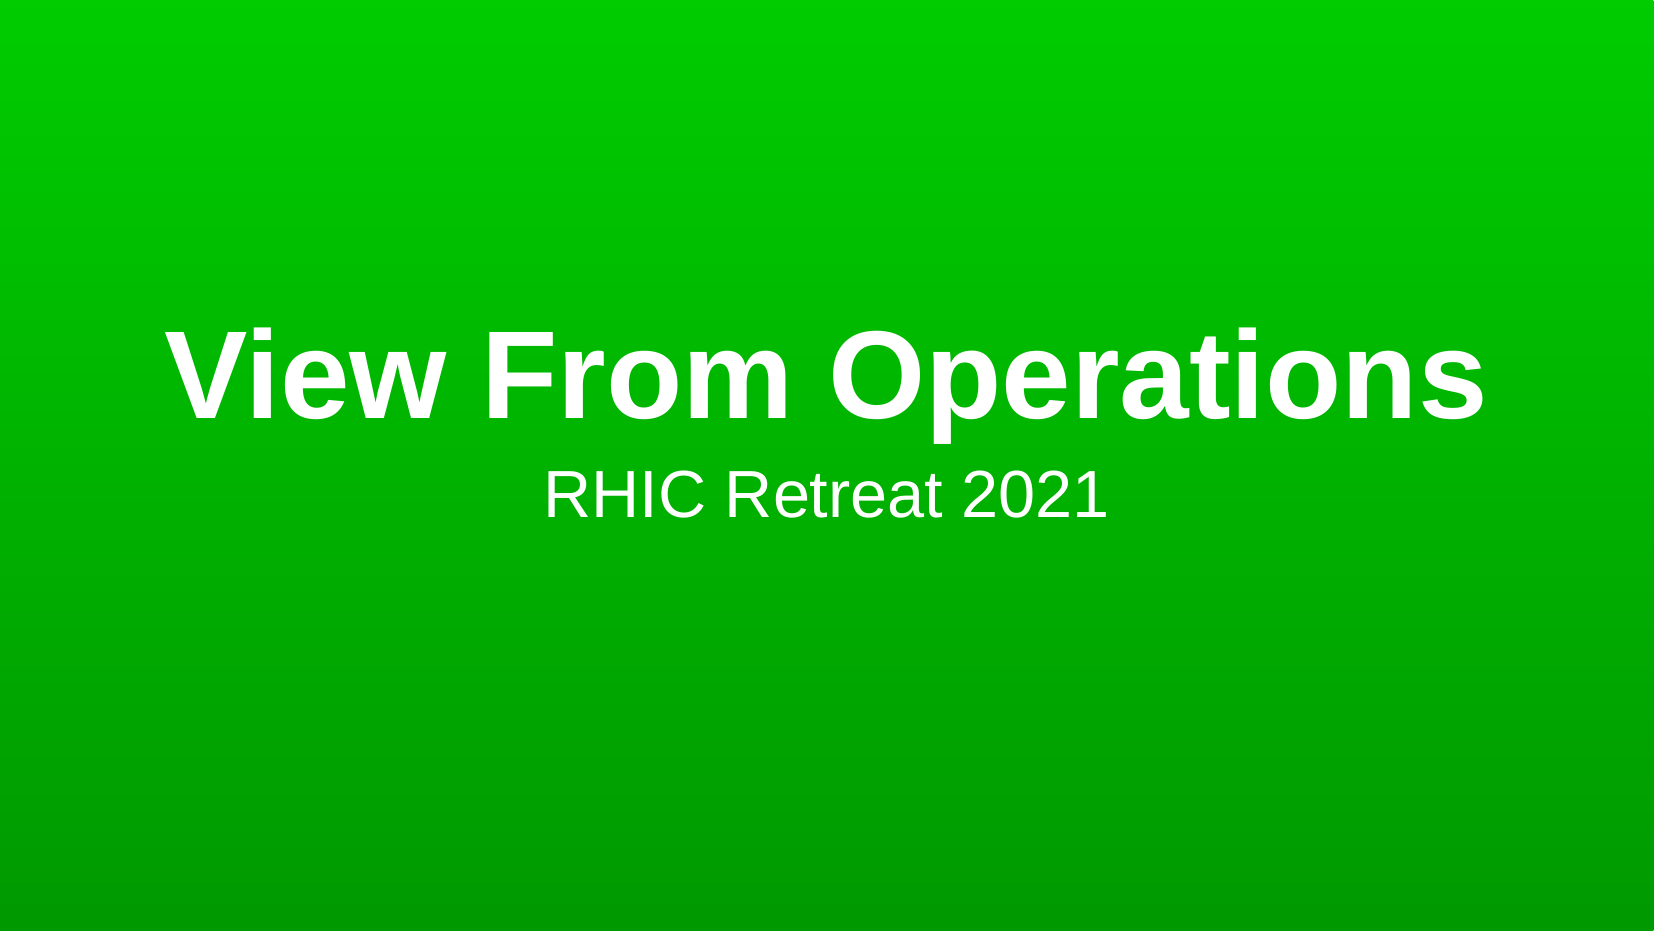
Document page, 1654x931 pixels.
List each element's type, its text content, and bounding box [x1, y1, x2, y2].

subtitle RHIC Retreat 2021 [82, 224, 1571, 764]
